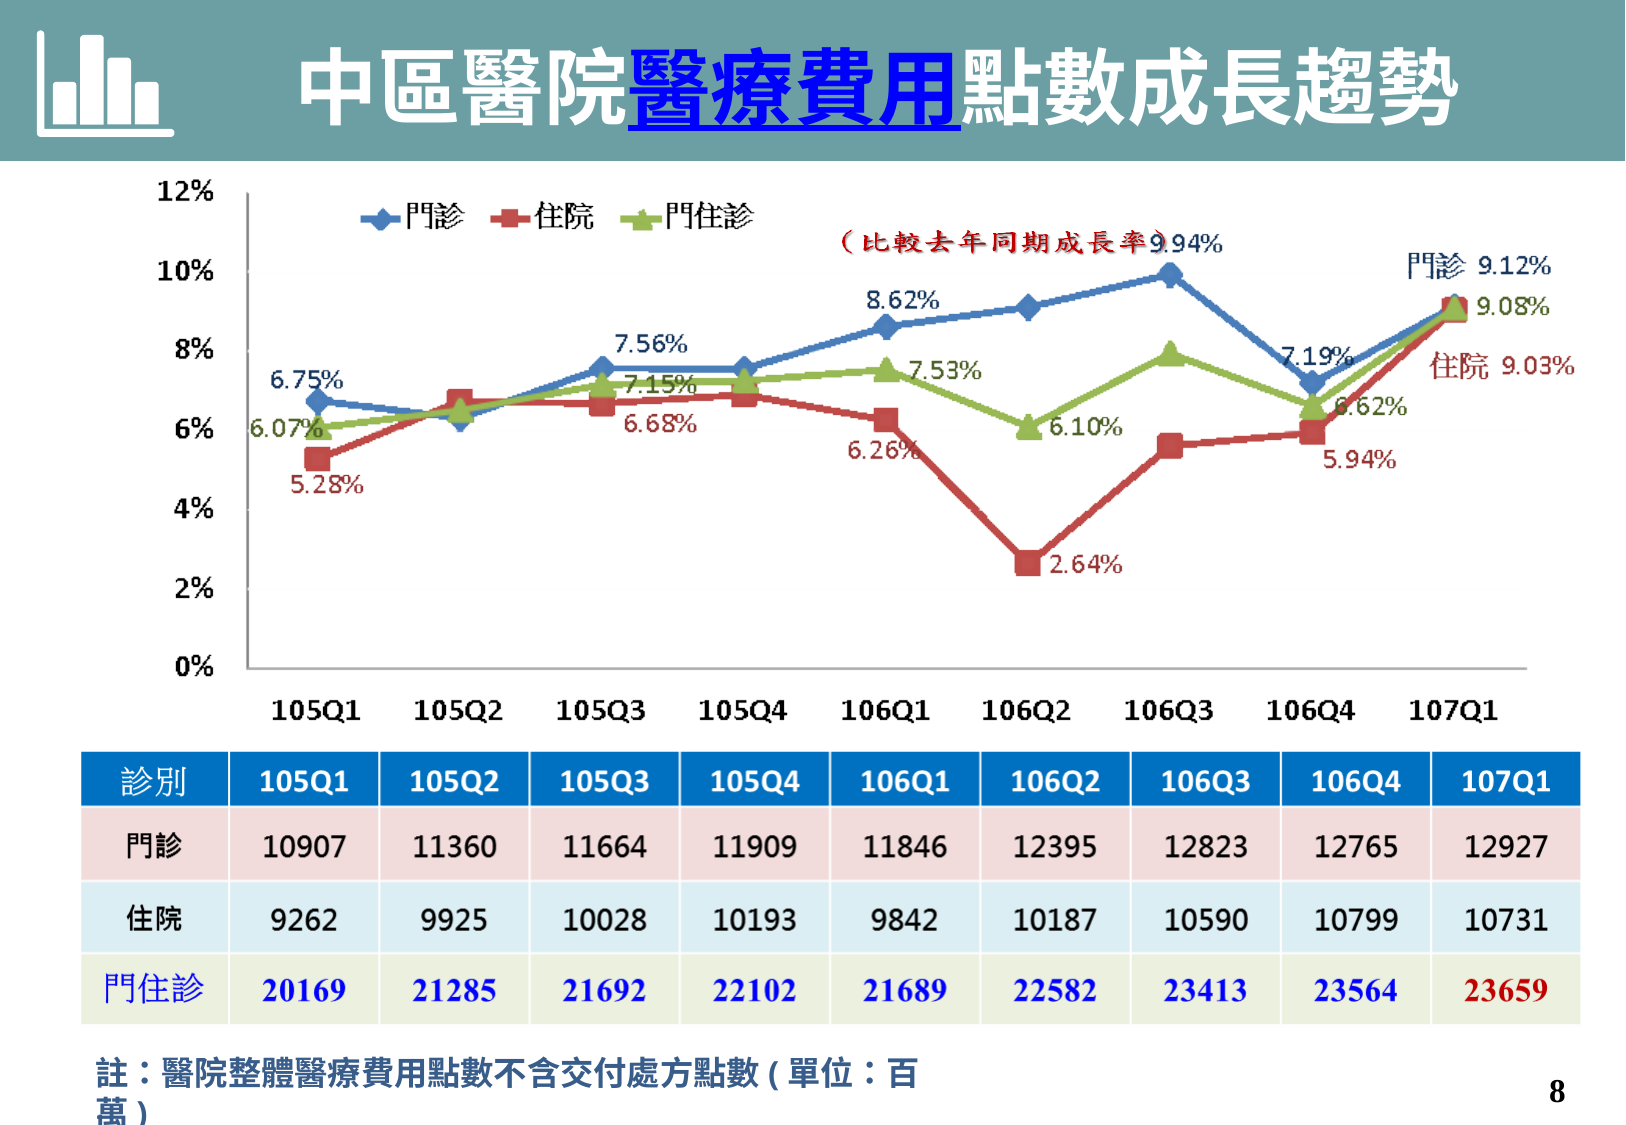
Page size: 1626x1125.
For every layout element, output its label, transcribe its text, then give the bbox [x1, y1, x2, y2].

text_box 註：醫院整體醫療費用點數不含交付處方點數(單位：百萬) [80, 1044, 978, 1125]
picture [80, 749, 1582, 1031]
text_box [36, 30, 175, 137]
text_box [107, 57, 132, 125]
text_box <編號> [1534, 1060, 1616, 1118]
text_box [80, 34, 104, 125]
title 中區醫院醫療費用點數成長趨勢 [198, 4, 1557, 156]
picture [0, 0, 1625, 733]
text_box [52, 81, 77, 125]
text_box [134, 81, 159, 125]
